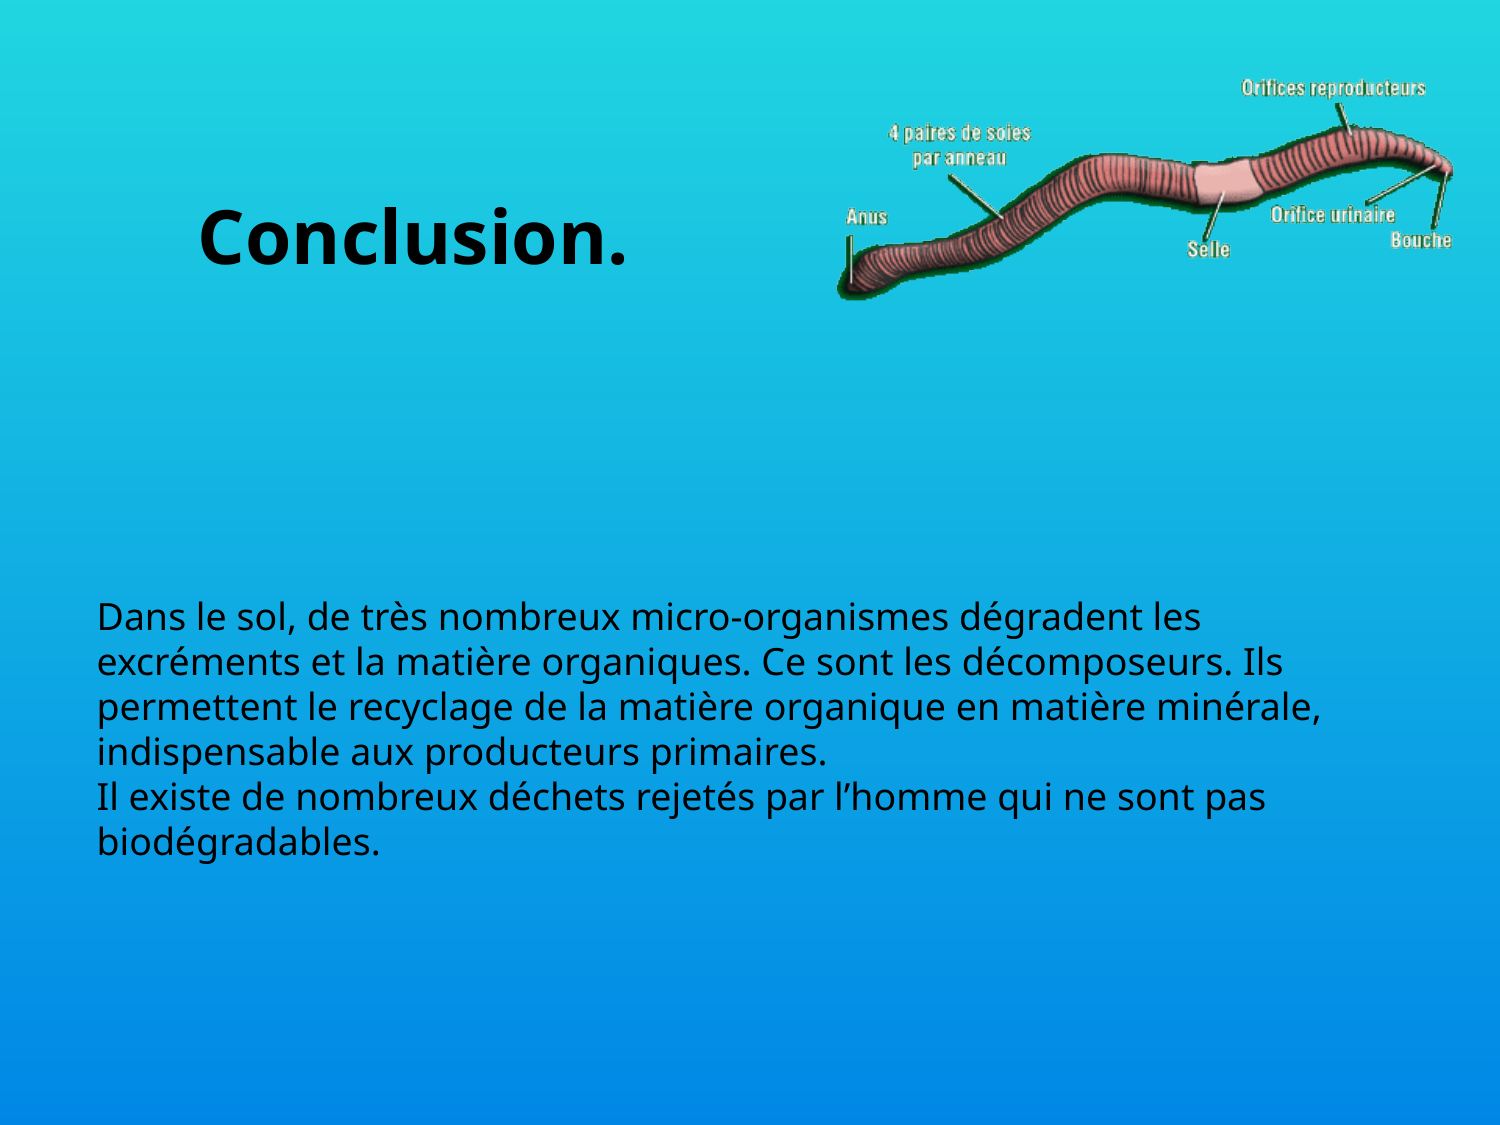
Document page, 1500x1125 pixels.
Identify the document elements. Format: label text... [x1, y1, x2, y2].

picture [832, 70, 1457, 310]
text_box Dans le sol, de très nombreux micro-organismes dégradent les excréments et la matière organiques. Ce sont les décomposeurs. Ils permettent le recyclage de la matière organique en matière minérale, indispensable aux producteurs primaires. Il existe de nombreux déchets rejetés par l’homme qui ne sont pas biodégradables. [81, 585, 1418, 871]
title Conclusion. [58, 140, 769, 329]
